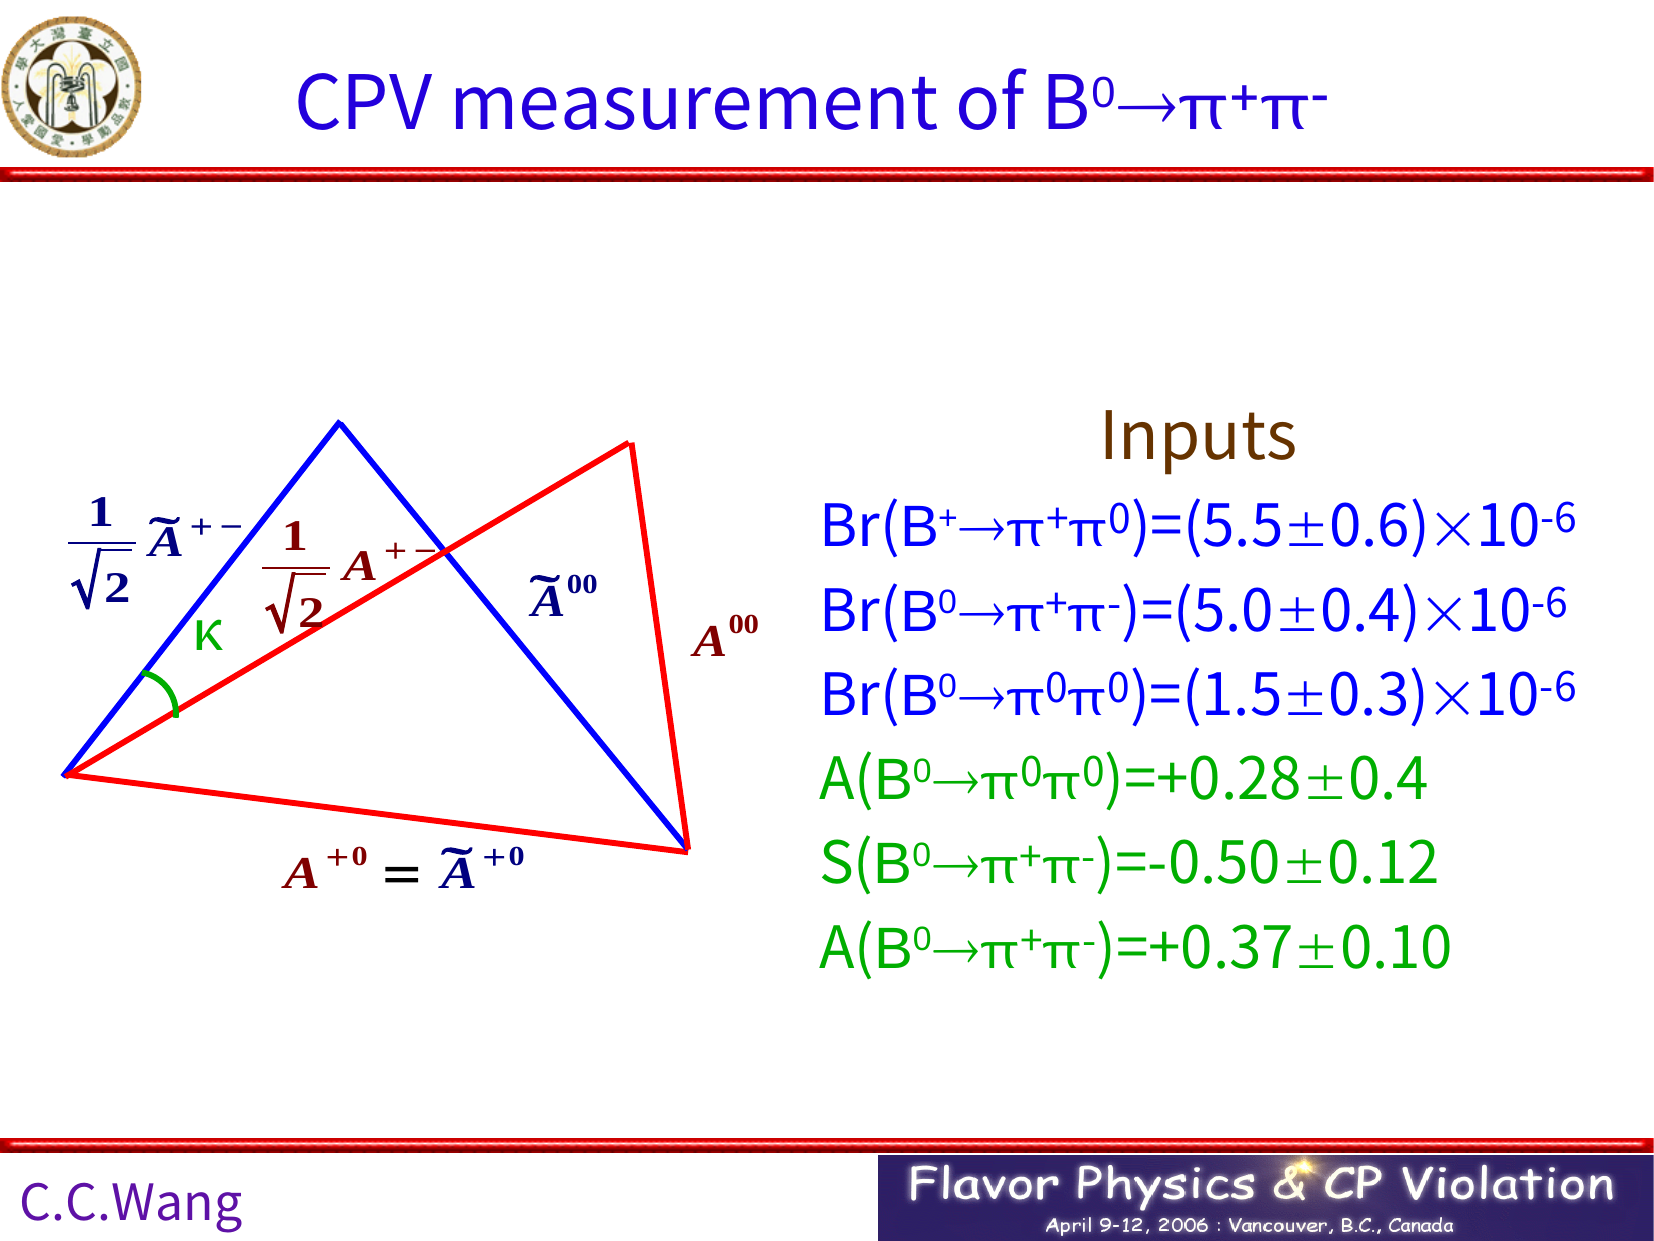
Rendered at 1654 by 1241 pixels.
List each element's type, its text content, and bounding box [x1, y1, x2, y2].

picture [878, 1155, 1654, 1241]
chart [518, 561, 603, 632]
picture [0, 167, 1654, 182]
chart [57, 475, 449, 643]
chart [270, 833, 532, 904]
text_box Inputs Br(B++0)=(5.5±0.6)×10-6 Br(B0+-)=(5.0±0.4)×10-6 Br(B000)=(1.5±0.3)×10-6 A(B000)=+0.28±0.4 S(B0+-)=-0.50±0.12 A(B0+-)=+0.37±0.10 [819, 382, 1585, 1010]
chart [680, 601, 765, 672]
picture [0, 15, 143, 159]
text_box  [192, 604, 229, 687]
title CPV measurement of B0+- [140, 22, 1520, 173]
picture [0, 1138, 1654, 1153]
